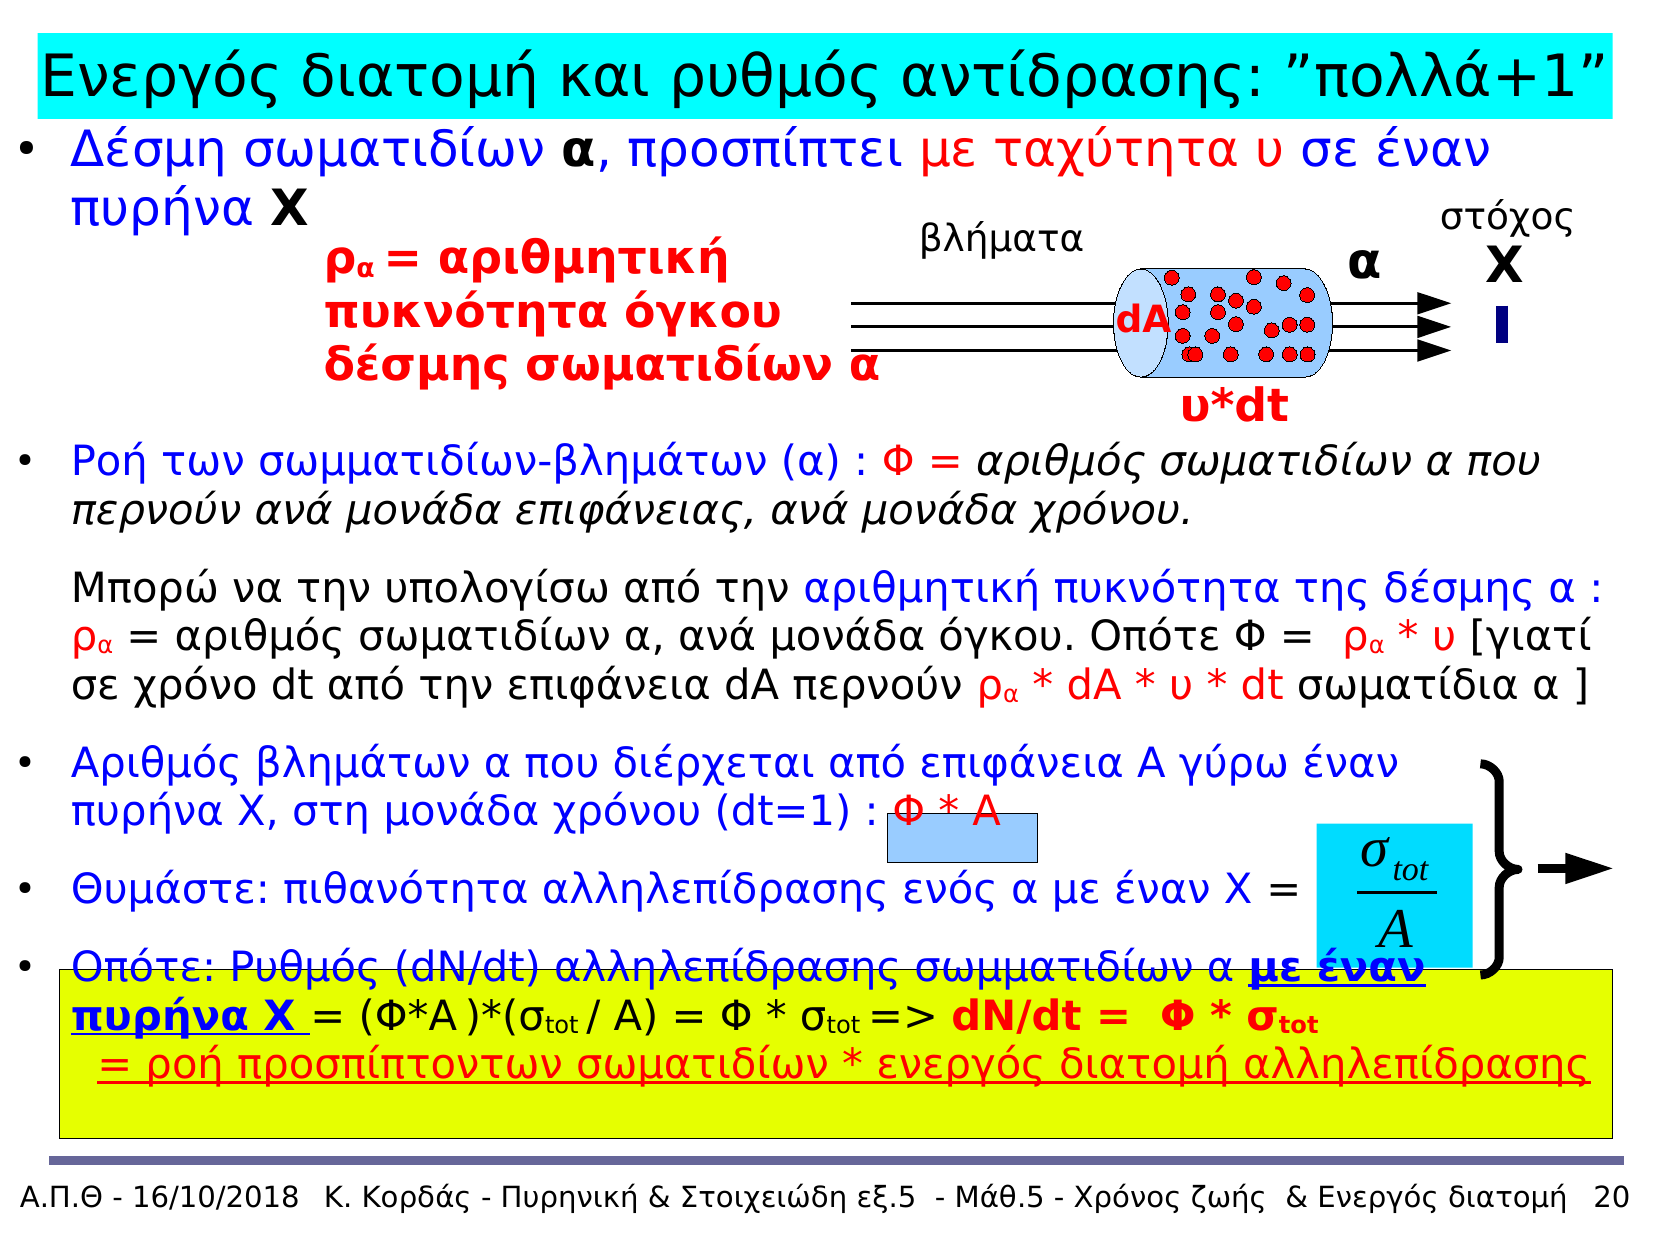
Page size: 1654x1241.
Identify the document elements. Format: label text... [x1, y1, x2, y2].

text_box [1142, 268, 1333, 378]
chart [1339, 816, 1452, 961]
text_box Χ [1470, 246, 1546, 302]
text_box [1175, 304, 1191, 320]
text_box ρα = αριθμητική πυκνότητα όγκου δέσμης σωματιδίων α [308, 224, 973, 429]
text_box υ*dt [1164, 371, 1353, 440]
text_box στόχος [1425, 187, 1591, 246]
list Δέσμη σωματιδίων α, προσπίπτει με ταχύτητα υ σε έναν πυρήνα Χ Ροή των σωμματιδίων-βλημάτων (α) : Φ = αριθμός σωματιδίων α που περνούν ανά μονάδα επιφάνειας, ανά μονάδα χρόνου. Μπορώ να την υπολογίσω από την αριθμητική πυκνότητα της δέσμης α : ρα = αριθμός σωματιδίων α, ανά μονάδα όγκου. Οπότε Φ = ρα * υ [γιατί σε χρόνο dt από την επιφάνεια dA περνούν ρα * dA * υ * dt σωματίδια α ] Αριθμός βλημάτων α που διέρχεται από επιφάνεια A γύρω έναν πυρήνα Χ, στη μονάδα χρόνου (dt=1) : Φ * A Θυμάστε: πιθανότητα αλληλεπίδρασης ενός α με έναν Χ = Οπότε: Ρυθμός (dN/dt) αλληλεπίδρασης σωμματιδίων α με έναν πυρήνα Χ = (Φ*A )*(σtot / A) = Φ * σtot => dN/dt = Φ * σtot = ροή προσπίπτοντων σωματιδίων * ενεργός διατομή αλληλεπίδρασης [0, 120, 1619, 1180]
text_box α [1332, 224, 1408, 299]
title Ενεργός διατομή και ρυθμός αντίδρασης: ”πολλά+1” [37, 33, 1613, 119]
text_box dA [1100, 290, 1214, 350]
text_box βλήματα [903, 209, 1100, 268]
text_box [1175, 328, 1191, 344]
